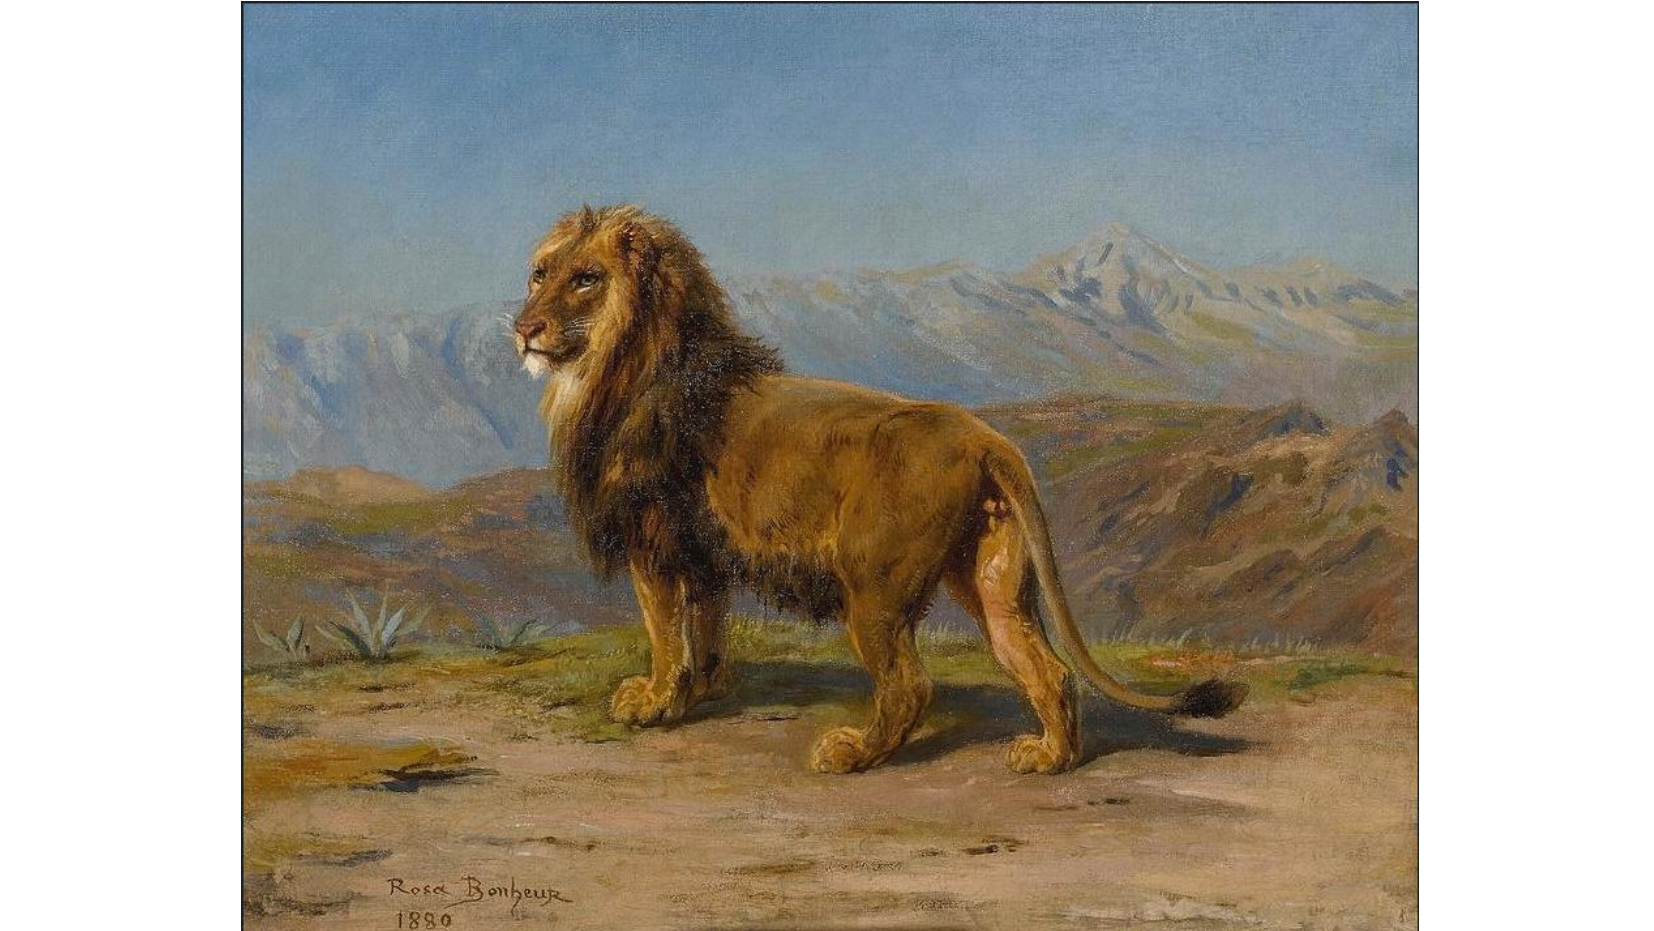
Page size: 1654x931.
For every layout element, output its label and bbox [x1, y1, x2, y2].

picture [241, 1, 1419, 931]
